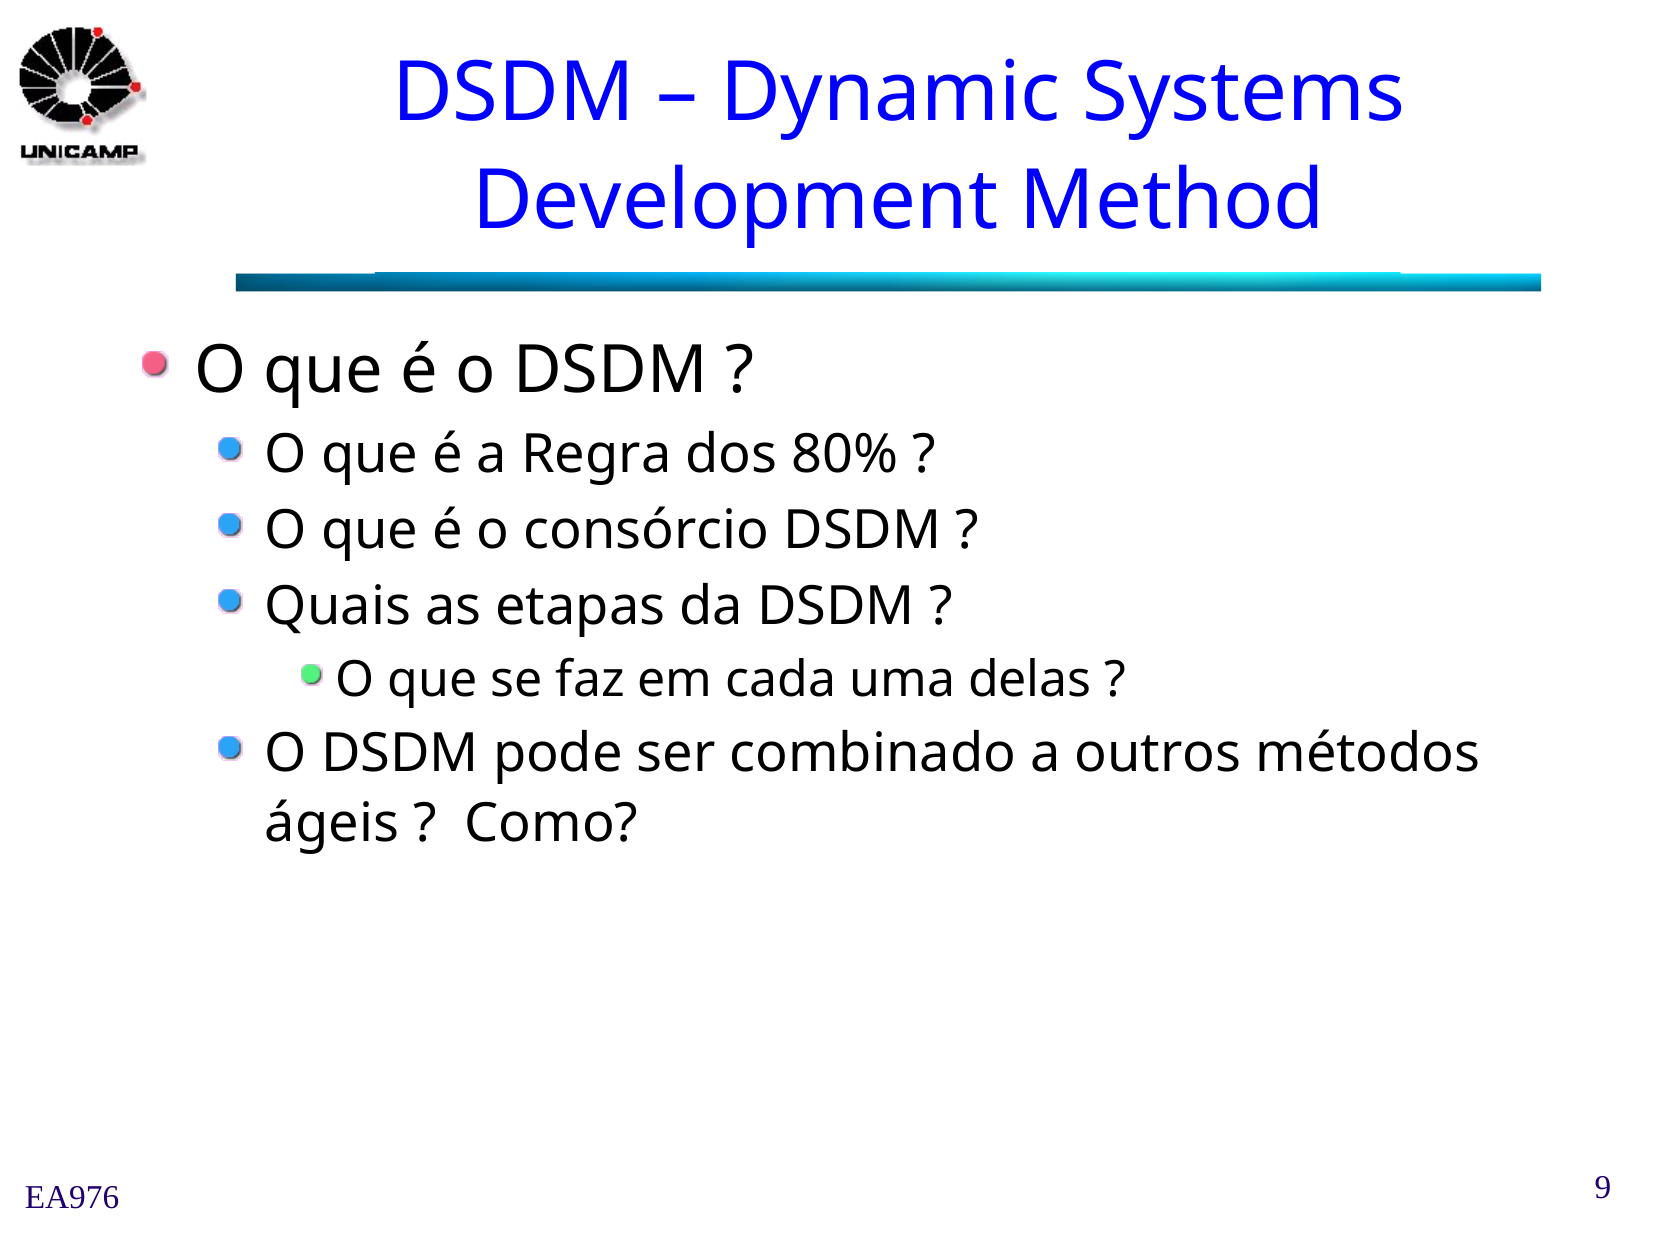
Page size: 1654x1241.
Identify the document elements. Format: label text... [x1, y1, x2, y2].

title DSDM – Dynamic Systems Development Method [264, 21, 1534, 251]
list O que é o DSDM ? O que é a Regra dos 80% ? O que é o consórcio DSDM ? Quais as etapas da DSDM ? O que se faz em cada uma delas ? O DSDM pode ser combinado a outros métodos ágeis ? Como? [123, 323, 1536, 1182]
picture [125, 272, 1654, 295]
